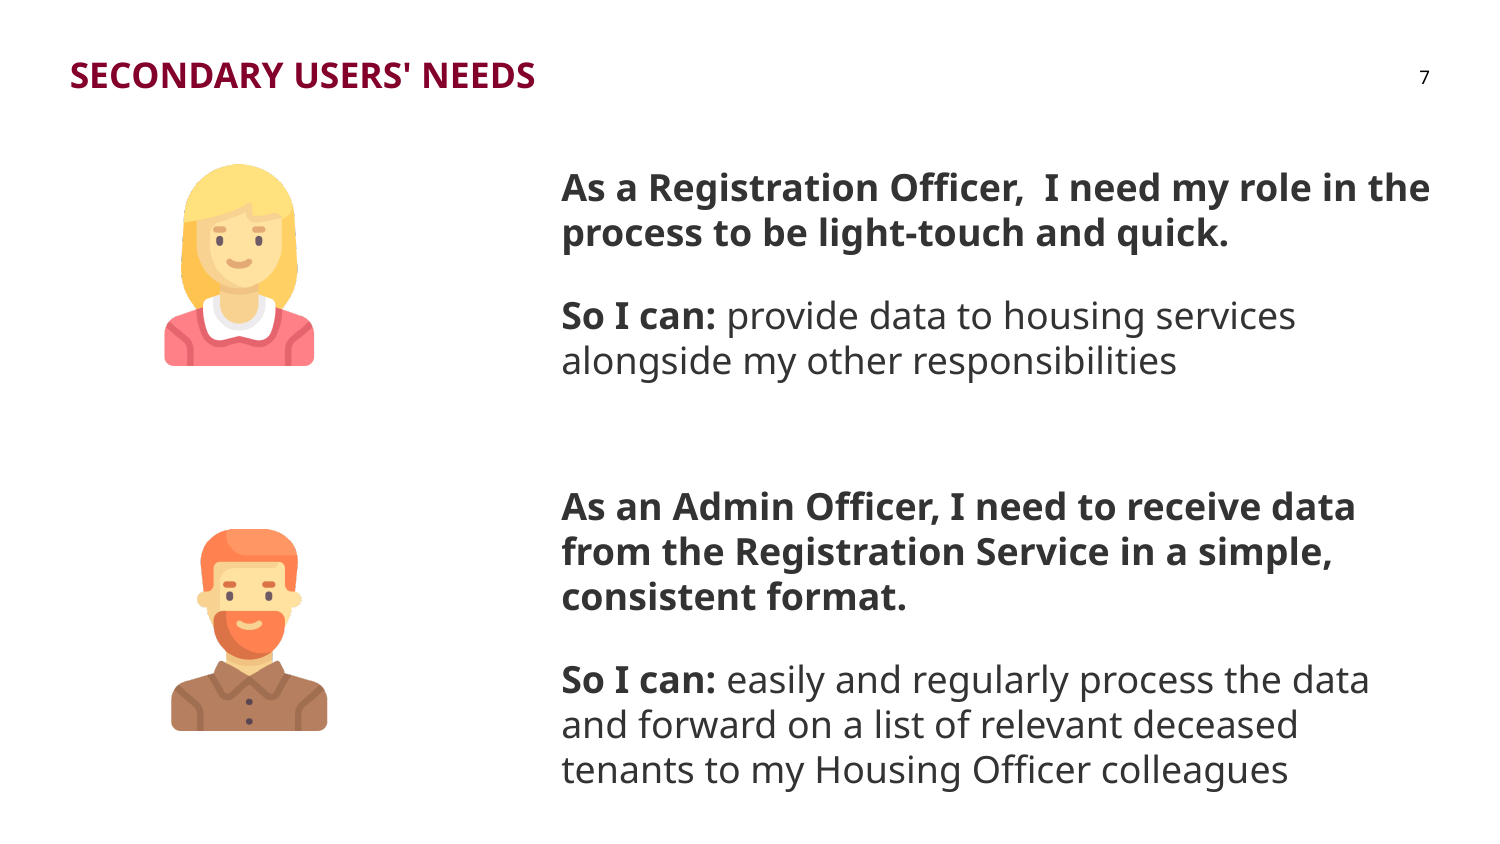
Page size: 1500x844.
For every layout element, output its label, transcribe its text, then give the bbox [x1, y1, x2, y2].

list As a Registration Officer, I need my role in the process to be light-touch and quick. So I can: provide data to housing services alongside my other responsibilities As an Admin Officer, I need to receive data from the Registration Service in a simple, consistent format. So I can: easily and regularly process the data and forward on a list of relevant deceased tenants to my Housing Officer colleagues [561, 164, 1433, 791]
title SECONDARY USERS' NEEDS [69, 53, 1357, 161]
slide_number <number> [1388, 65, 1431, 111]
picture [138, 164, 340, 366]
picture [148, 529, 350, 731]
